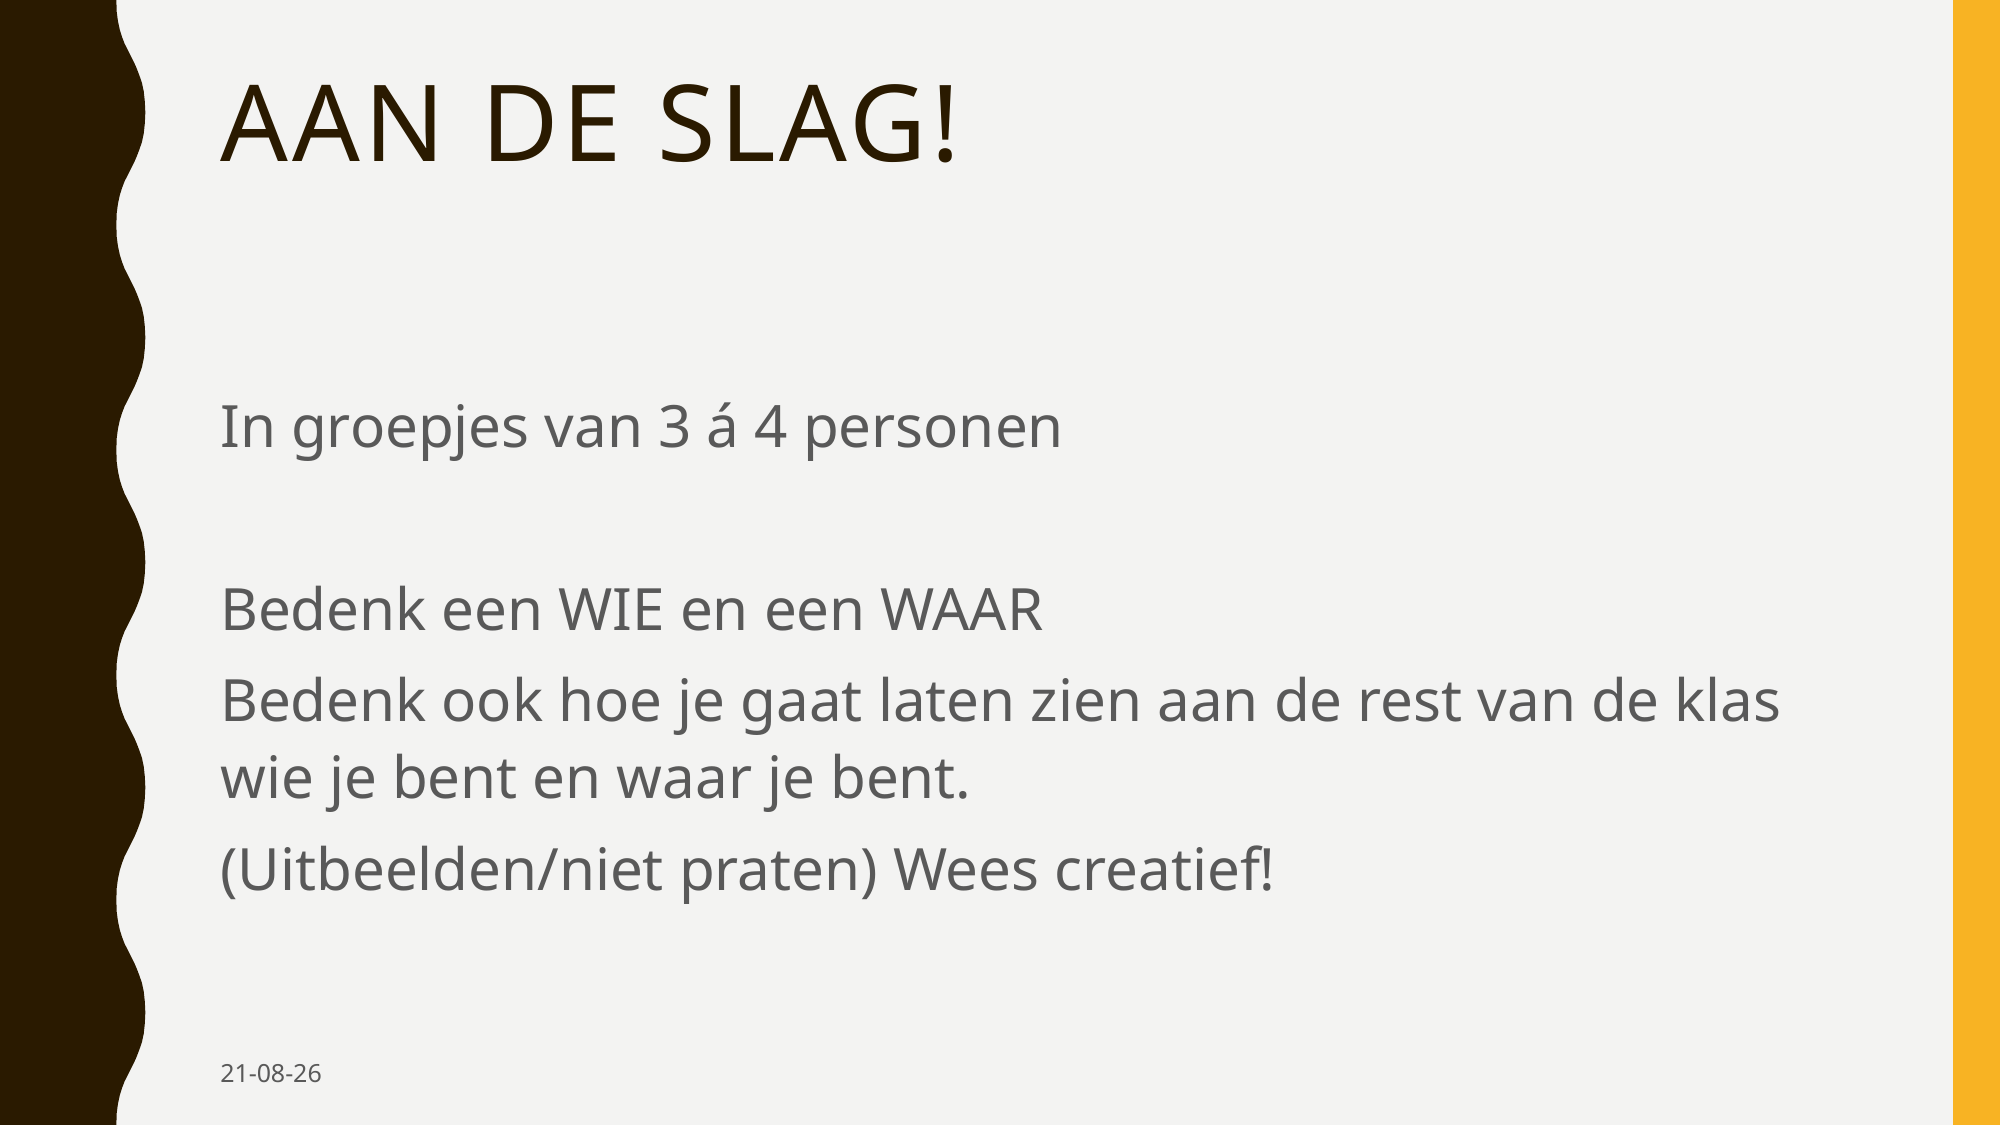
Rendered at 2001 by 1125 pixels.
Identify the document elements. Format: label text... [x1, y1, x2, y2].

list In groepjes van 3 á 4 personen Bedenk een WIE en een WAAR Bedenk ook hoe je gaat laten zien aan de rest van de klas wie je bent en waar je bent. (Uitbeelden/niet praten) Wees creatief! [205, 375, 1876, 965]
text_box 19-4-2021 [205, 1045, 588, 1104]
title Aan de slag! [205, 62, 1876, 308]
